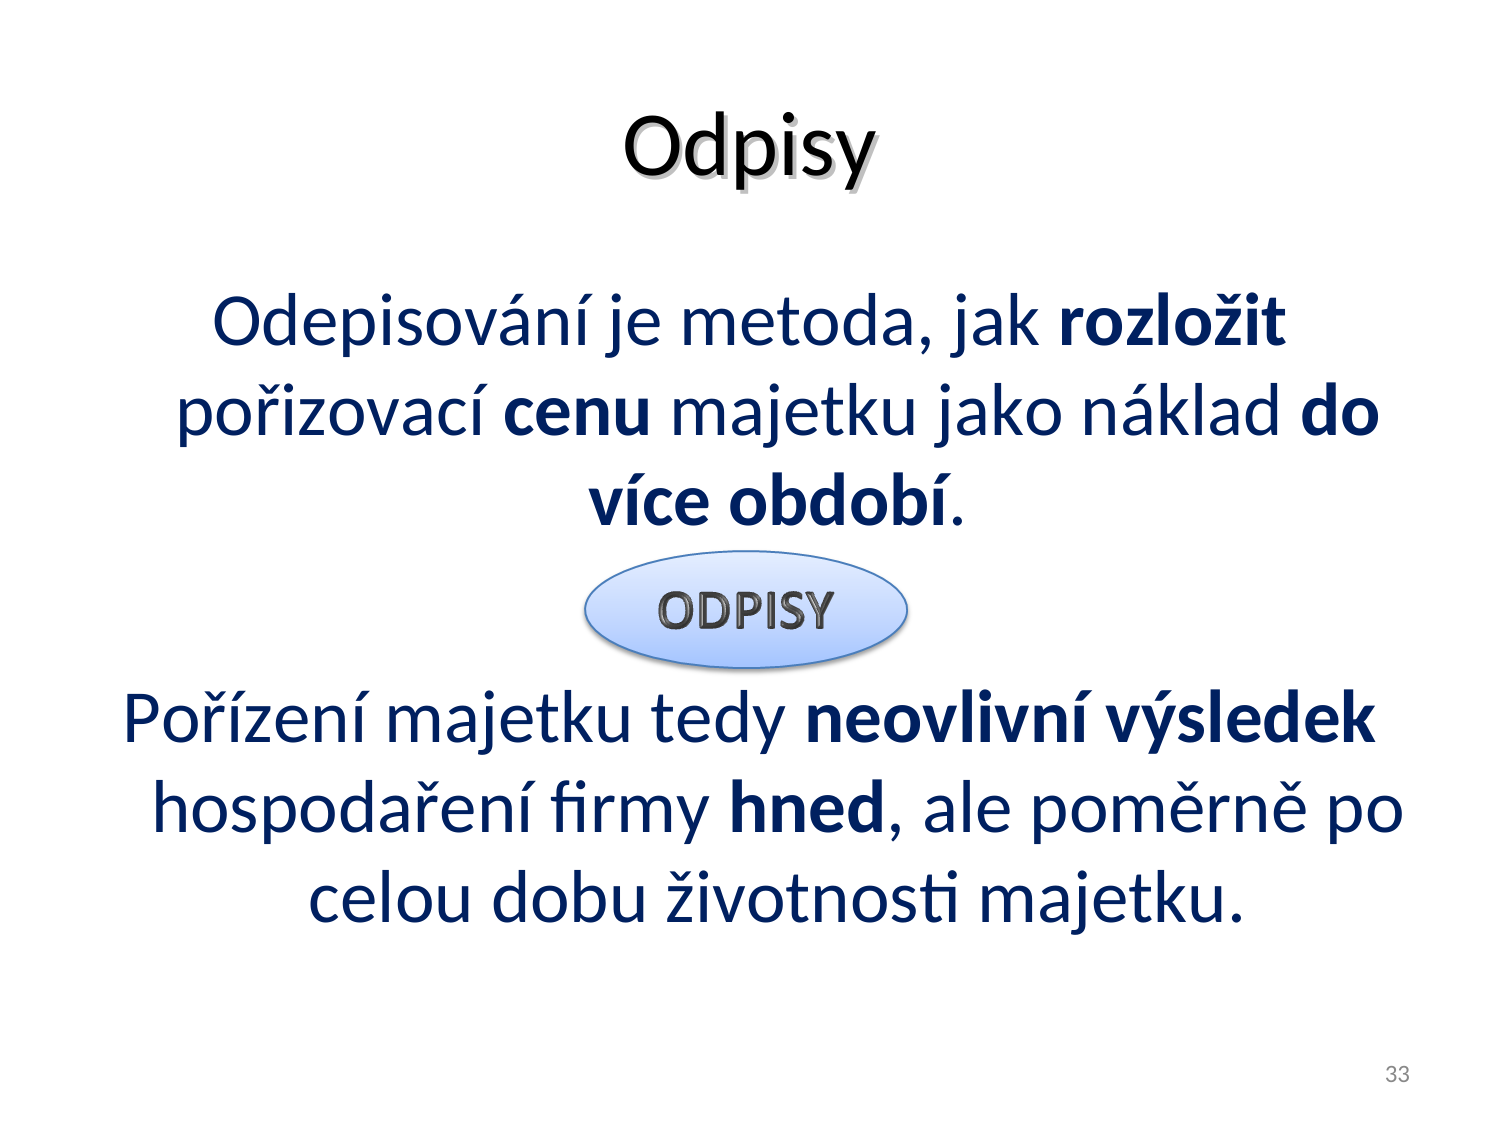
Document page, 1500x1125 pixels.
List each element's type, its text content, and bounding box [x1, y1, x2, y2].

text_box <číslo> [1074, 1042, 1426, 1103]
list Odepisování je metoda, jak rozložit pořizovací cenu majetku jako náklad do více období. Pořízení majetku tedy neovlivní výsledek hospodaření firmy hned, ale poměrně po celou dobu životnosti majetku. [75, 262, 1426, 1054]
title Odpisy [75, 45, 1426, 233]
picture [576, 545, 916, 680]
